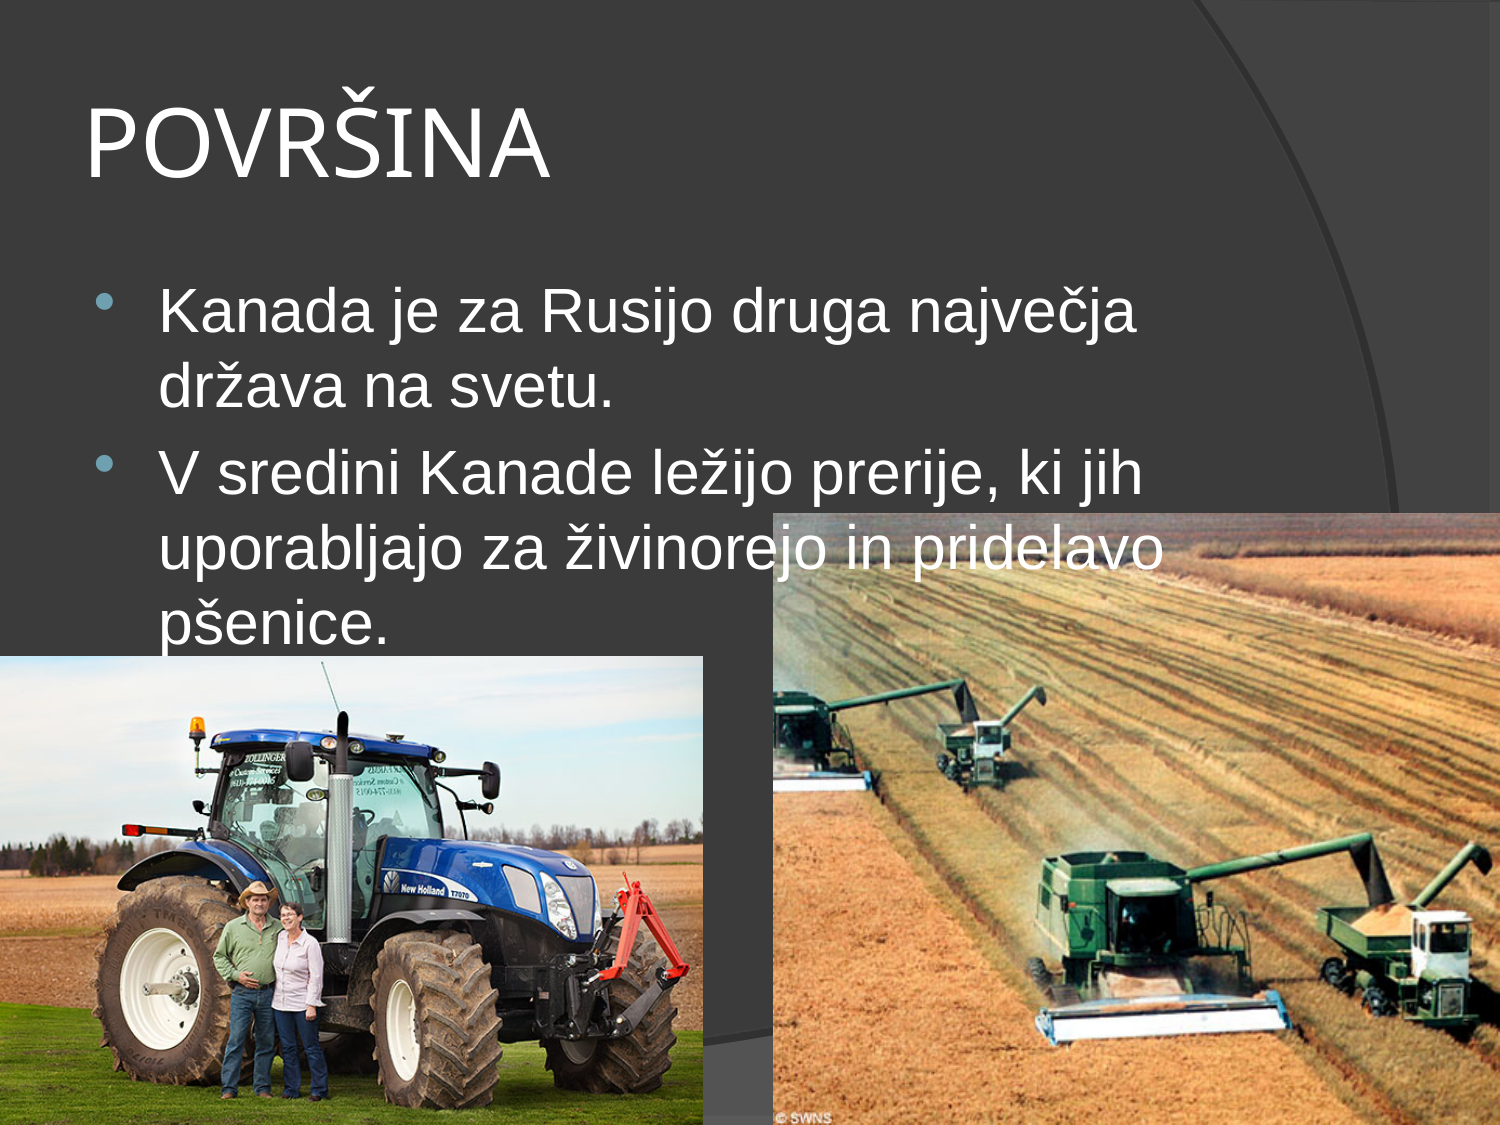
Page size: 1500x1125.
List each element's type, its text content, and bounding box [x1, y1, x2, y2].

title POVRŠINA [75, 45, 1300, 233]
picture [0, 656, 703, 1125]
picture [773, 513, 1500, 1125]
list Kanada je za Rusijo druga največja država na svetu. V sredini Kanade ležijo prerije, ki jih uporabljajo za živinorejo in pridelavo pšenice. [75, 262, 1300, 1005]
